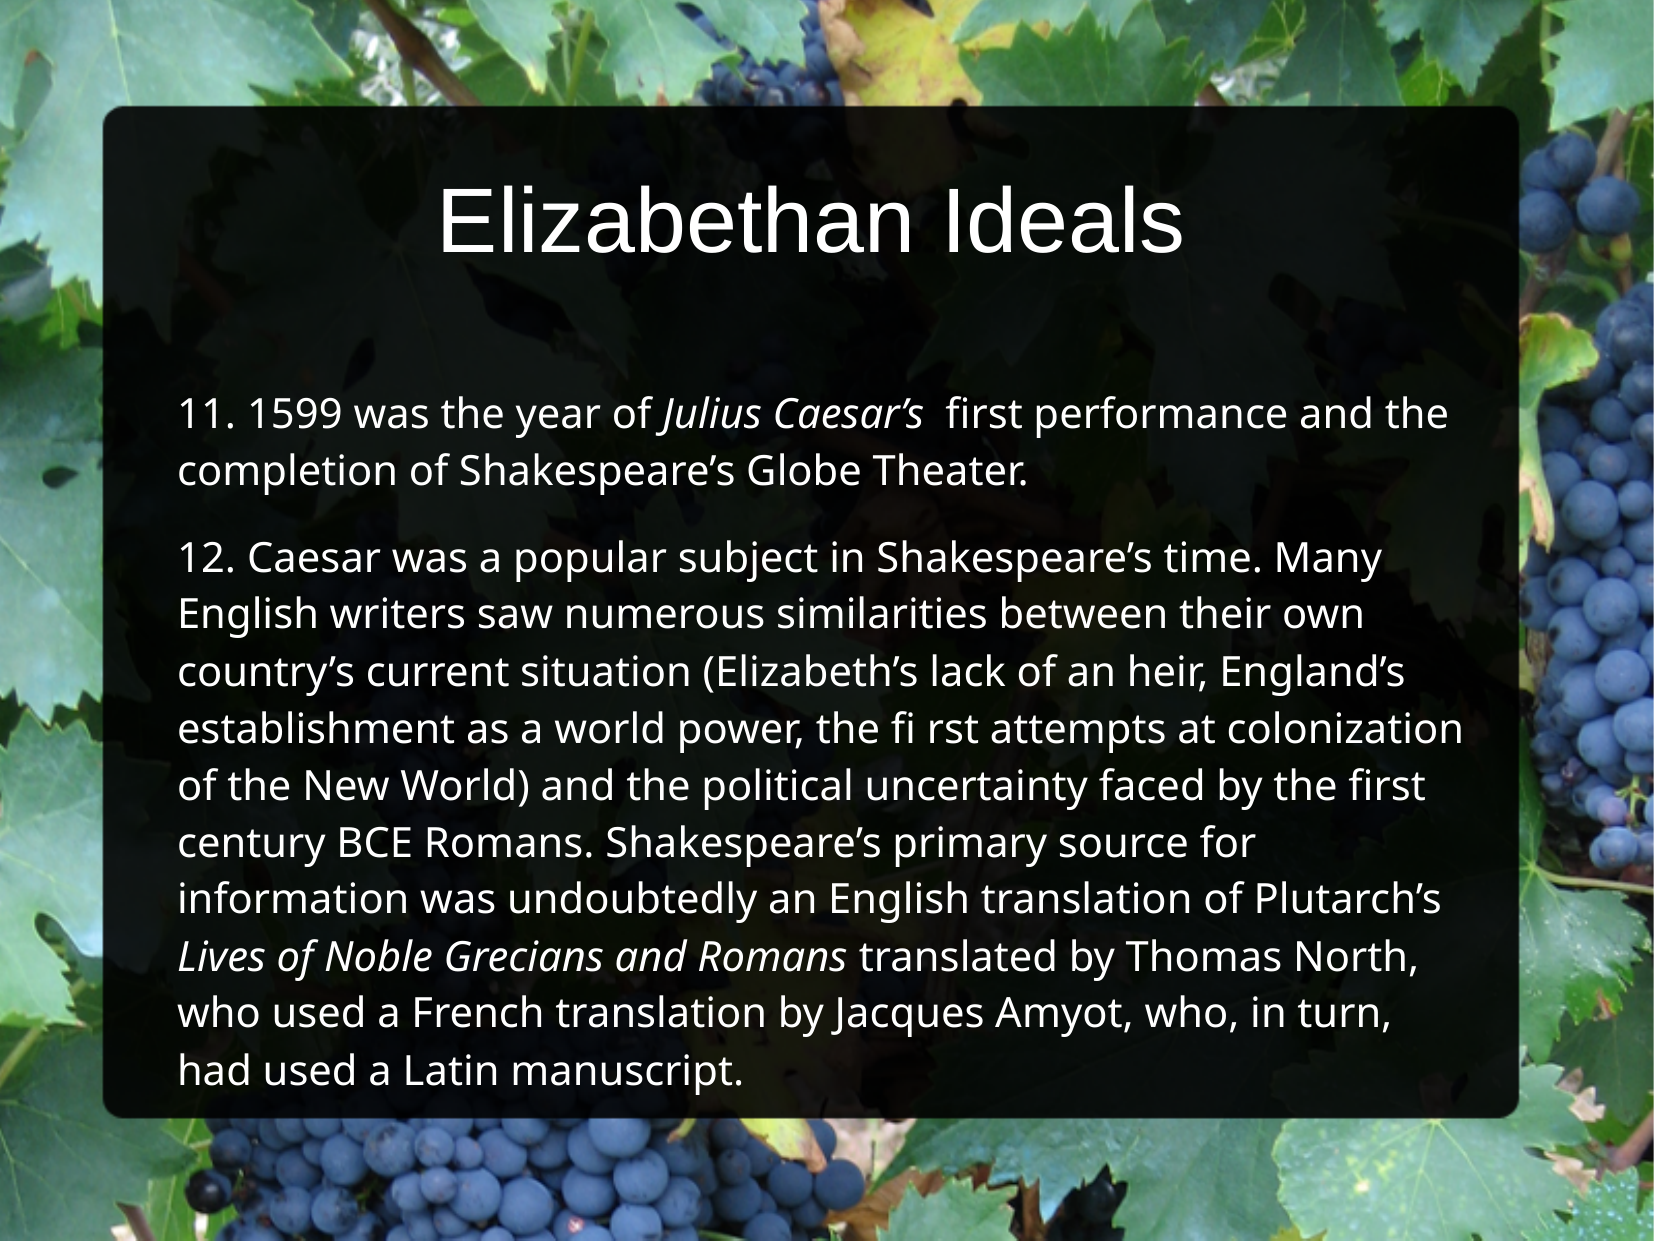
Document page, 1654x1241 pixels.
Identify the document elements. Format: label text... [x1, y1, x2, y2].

title Elizabethan Ideals [118, 125, 1506, 318]
picture [0, 0, 1654, 1241]
list 11. 1599 was the year of Julius Caesar’s first performance and the completion of Shakespeare’s Globe Theater. 12. Caesar was a popular subject in Shakespeare’s time. Many English writers saw numerous similarities between their own country’s current situation (Elizabeth’s lack of an heir, England’s establishment as a world power, the fi rst attempts at colonization of the New World) and the political uncertainty faced by the first century BCE Romans. Shakespeare’s primary source for information was undoubtedly an English translation of Plutarch’s Lives of Noble Grecians and Romans translated by Thomas North, who used a French translation by Jacques Amyot, who, in turn, had used a Latin manuscript. [177, 383, 1477, 1078]
